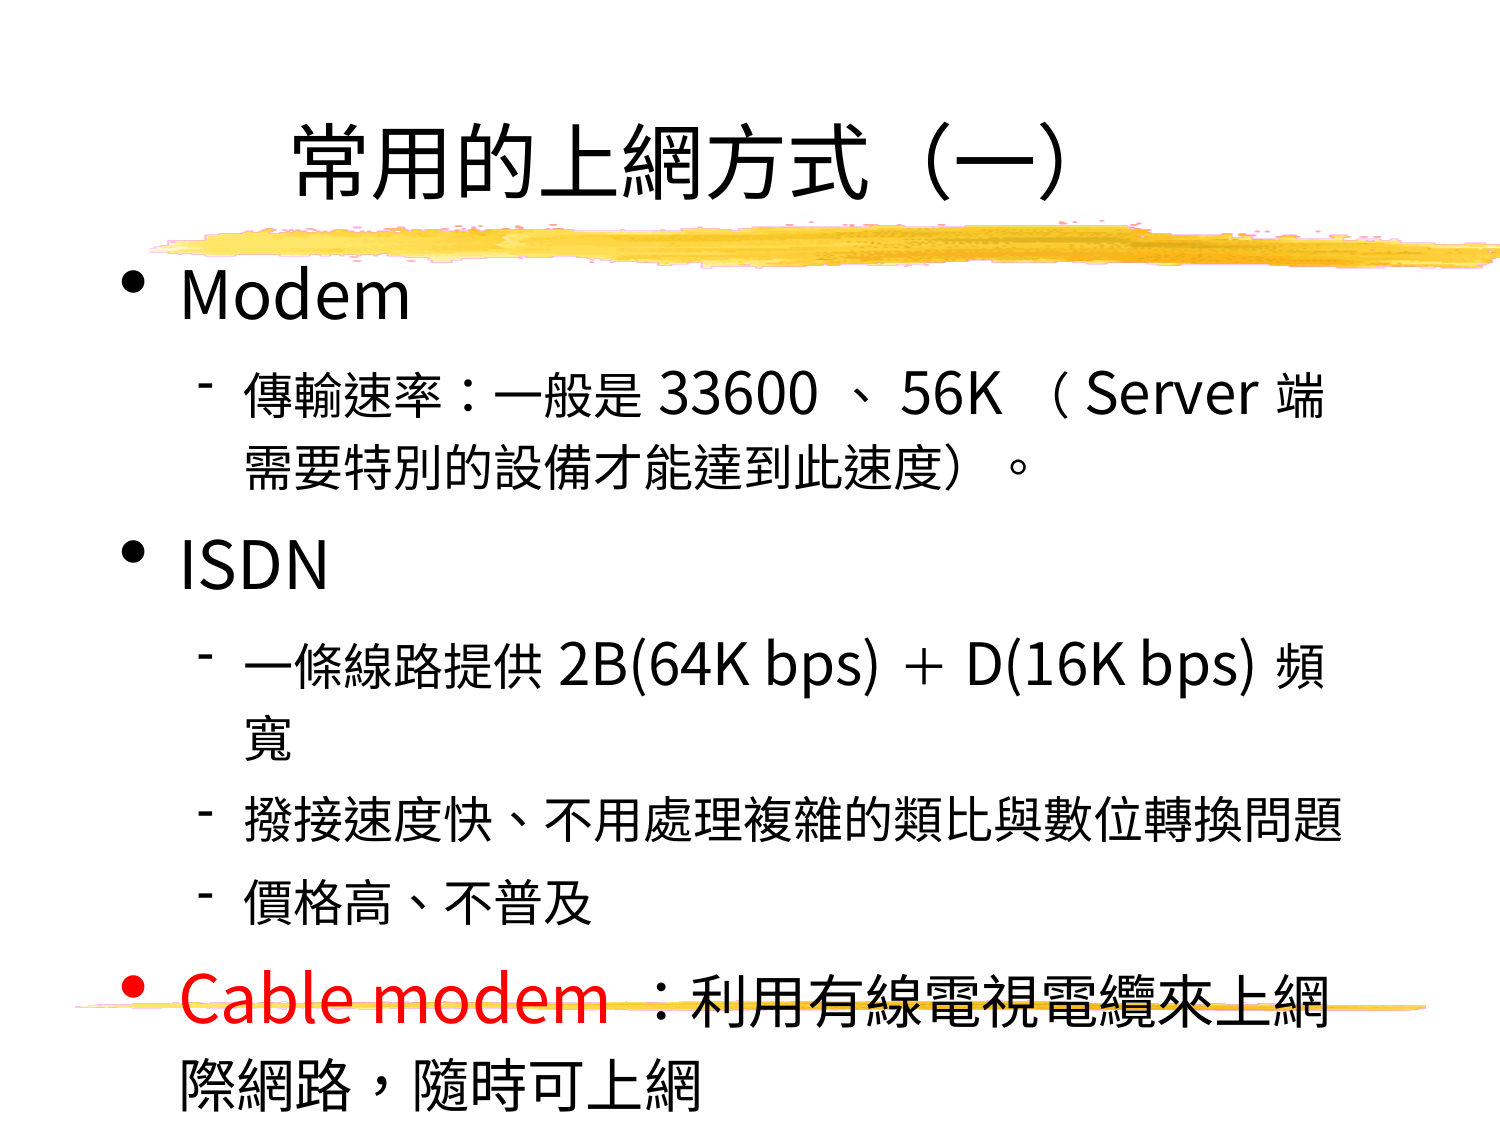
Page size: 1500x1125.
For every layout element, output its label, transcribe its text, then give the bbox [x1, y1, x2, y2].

list Modem 傳輸速率：一般是33600、56K（Server端需要特別的設備才能達到此速度）。 ISDN 一條線路提供2B(64K bps)＋D(16K bps)頻寬 撥接速度快、不用處理複雜的類比與數位轉換問題 價格高、不普及 Cable modem：利用有線電視電纜來上網際網路，隨時可上網 速度快（數M到數十M）、頻寬是多人共用 [107, 237, 1383, 1043]
picture [149, 215, 1500, 279]
picture [75, 999, 107, 1013]
picture [1383, 999, 1426, 1013]
title 常用的上網方式（一） [66, 22, 1342, 225]
